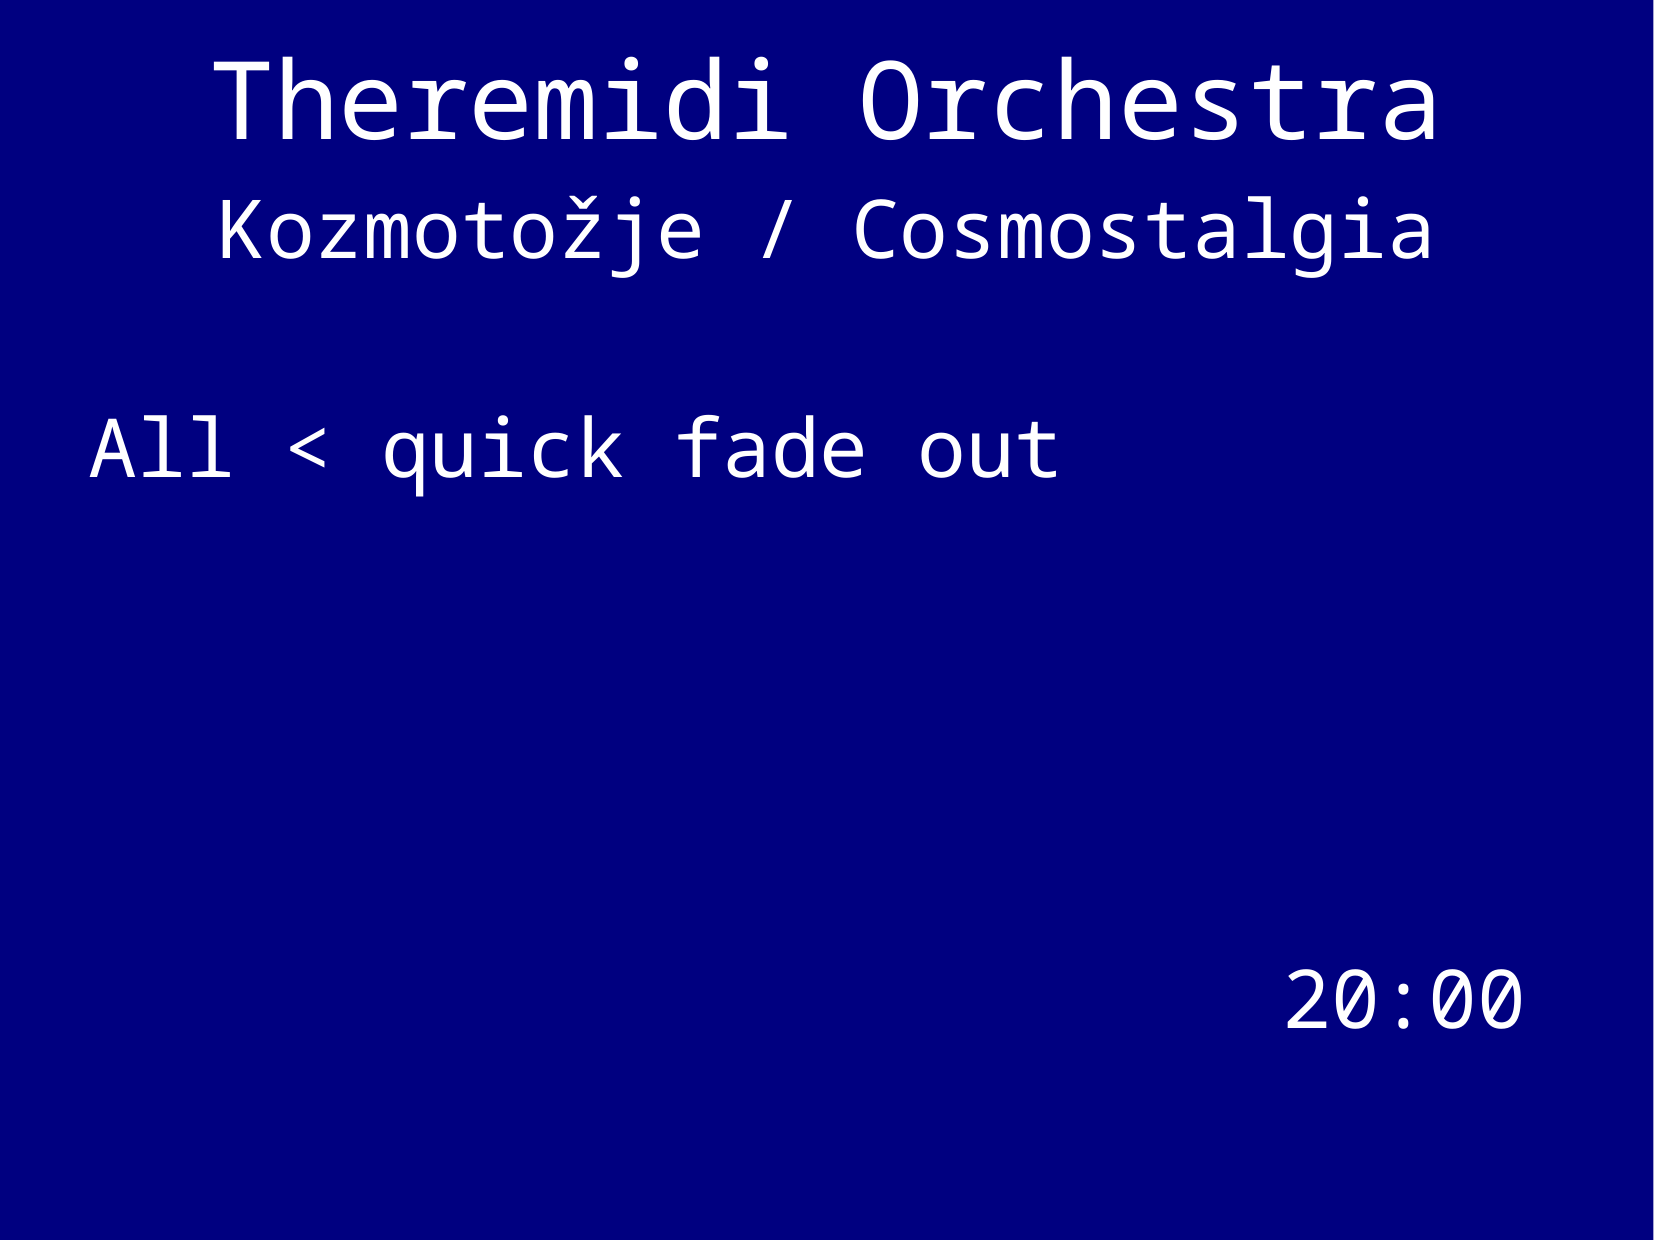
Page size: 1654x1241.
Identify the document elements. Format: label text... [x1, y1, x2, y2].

subtitle All < quick fade out [88, 272, 1566, 1063]
text_box 20:00 [1282, 900, 1620, 1096]
title Theremidi Orchestra Kozmotožje / Cosmostalgia [82, 49, 1571, 257]
